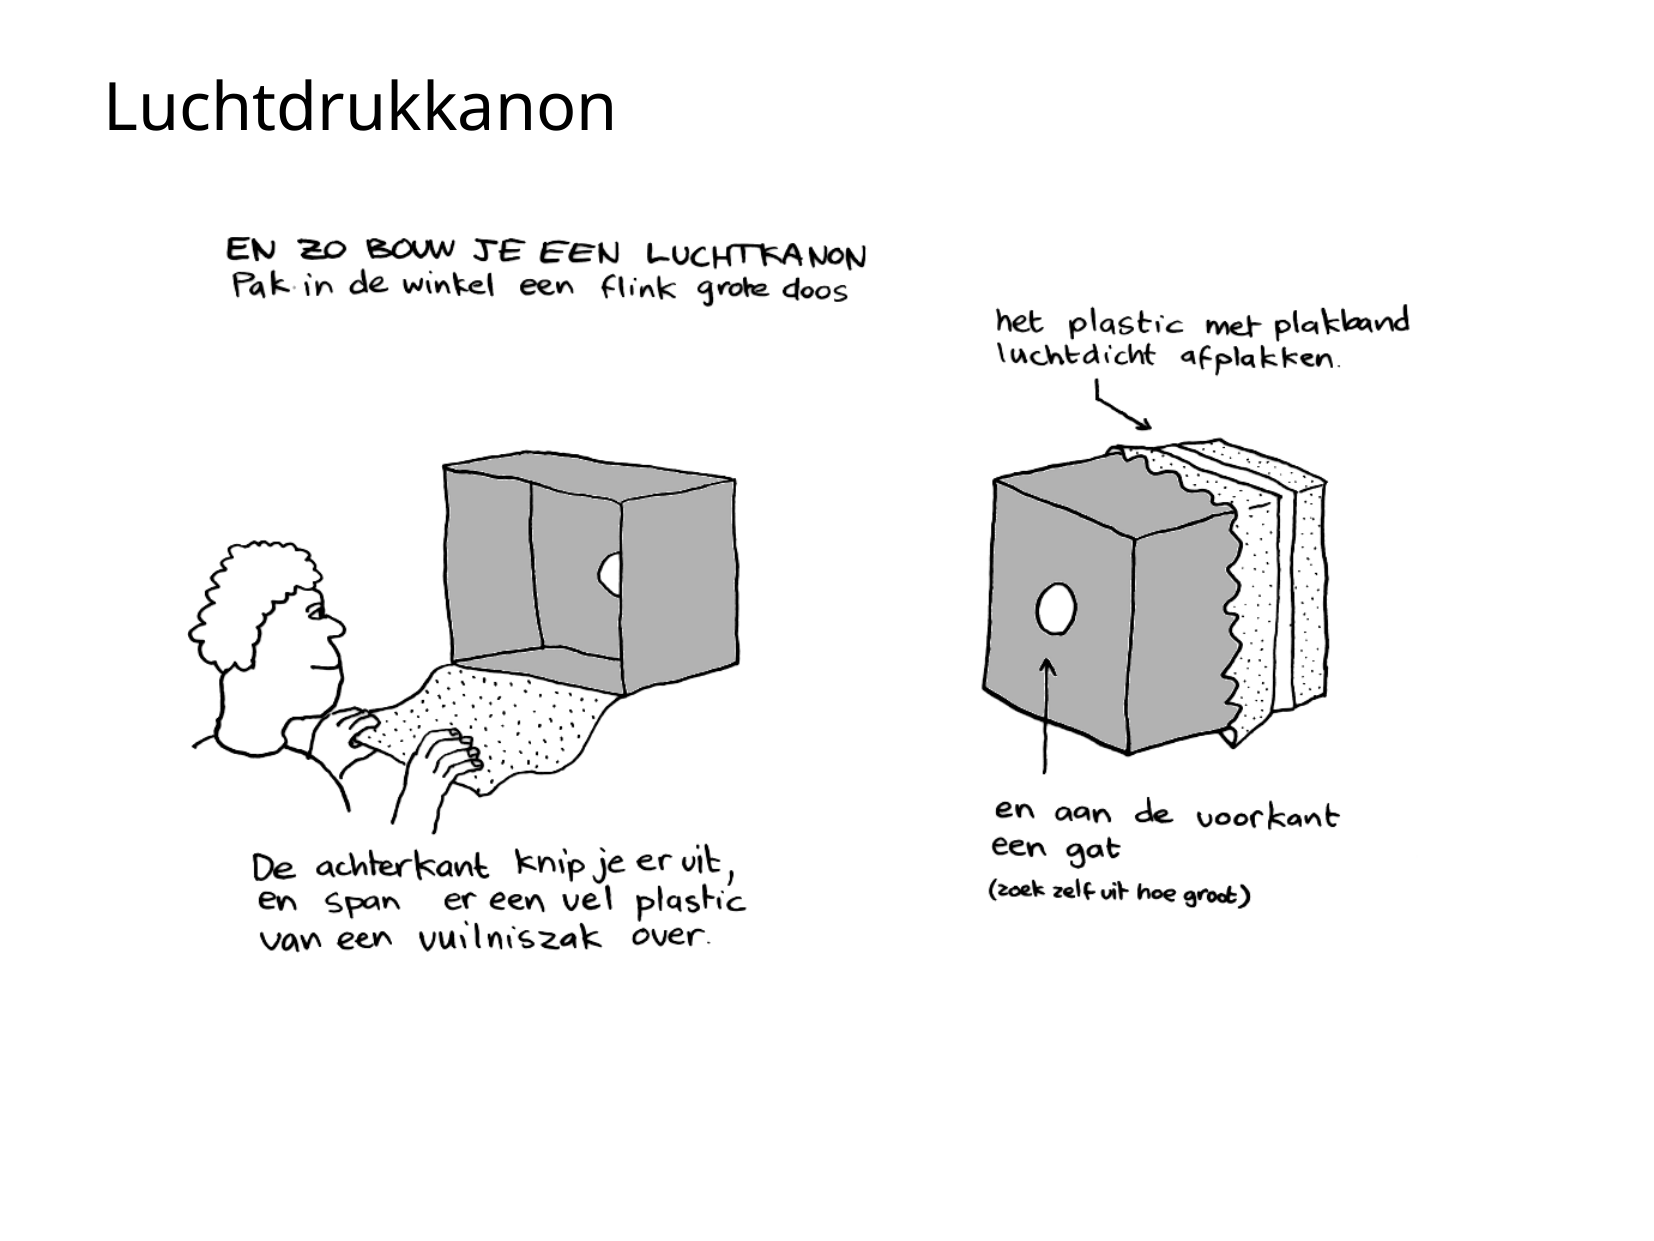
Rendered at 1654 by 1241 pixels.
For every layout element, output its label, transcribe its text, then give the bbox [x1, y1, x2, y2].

text_box Luchtdrukkanon [114, 59, 608, 153]
picture [187, 236, 1418, 953]
